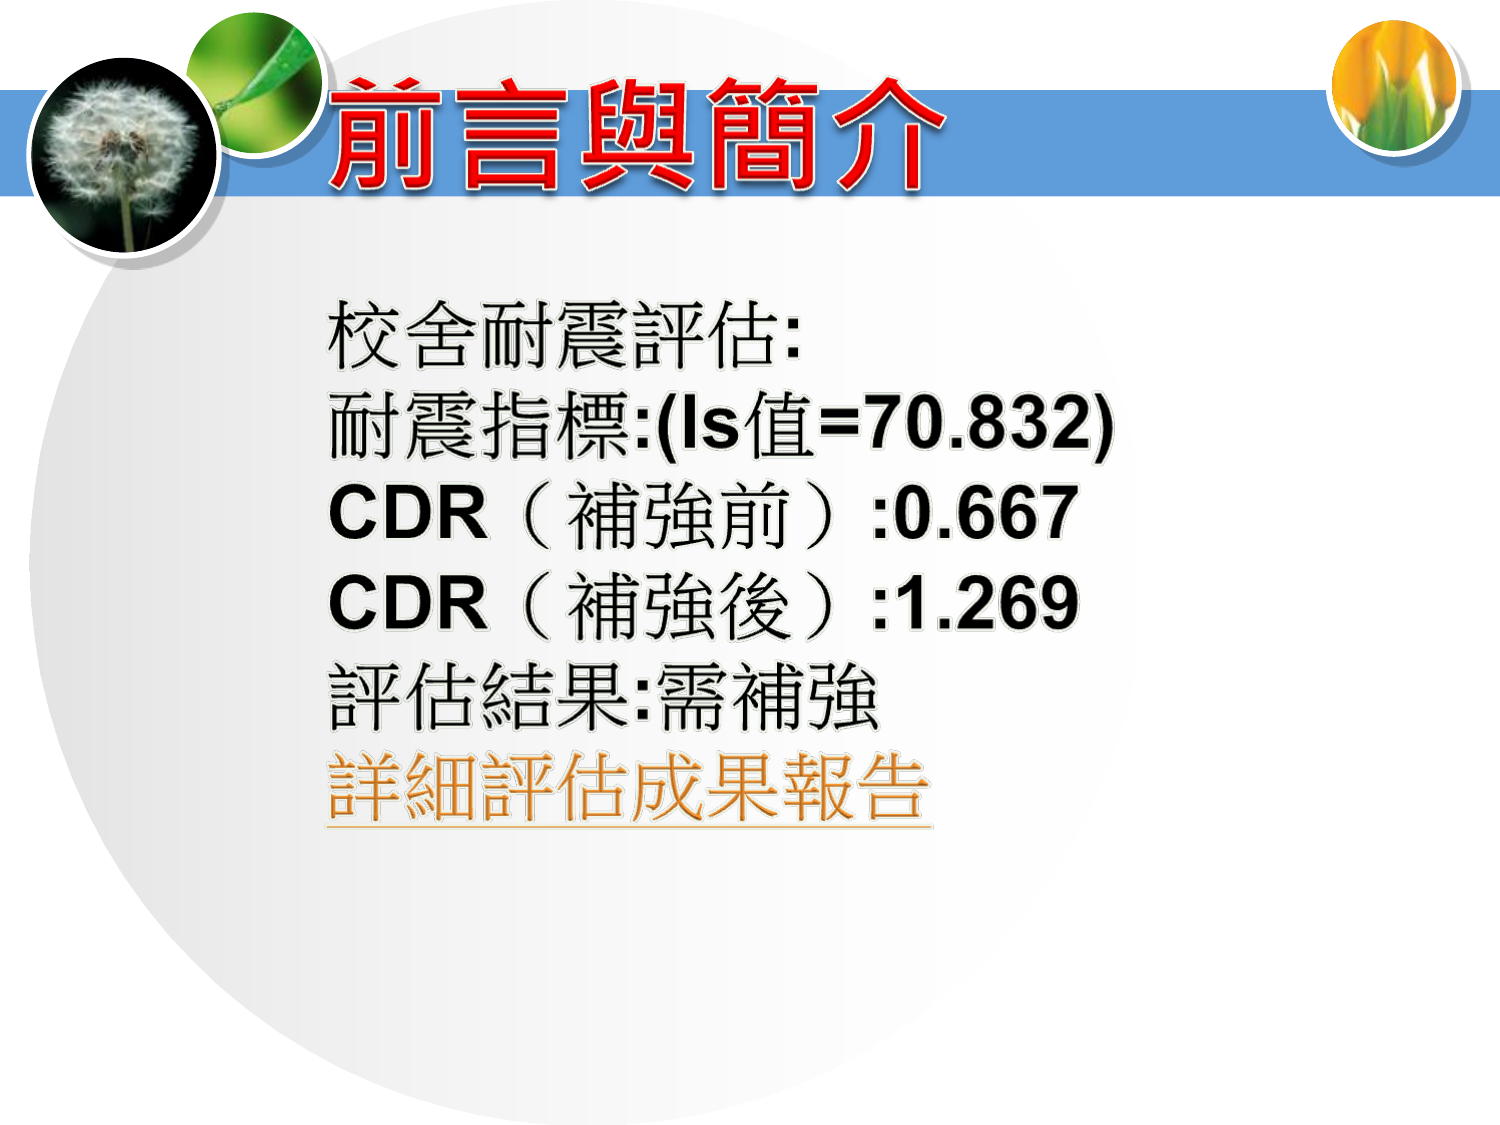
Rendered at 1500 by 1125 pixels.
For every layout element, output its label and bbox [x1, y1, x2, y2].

picture [1331, 20, 1457, 151]
picture [186, 12, 1260, 841]
picture [31, 57, 217, 253]
